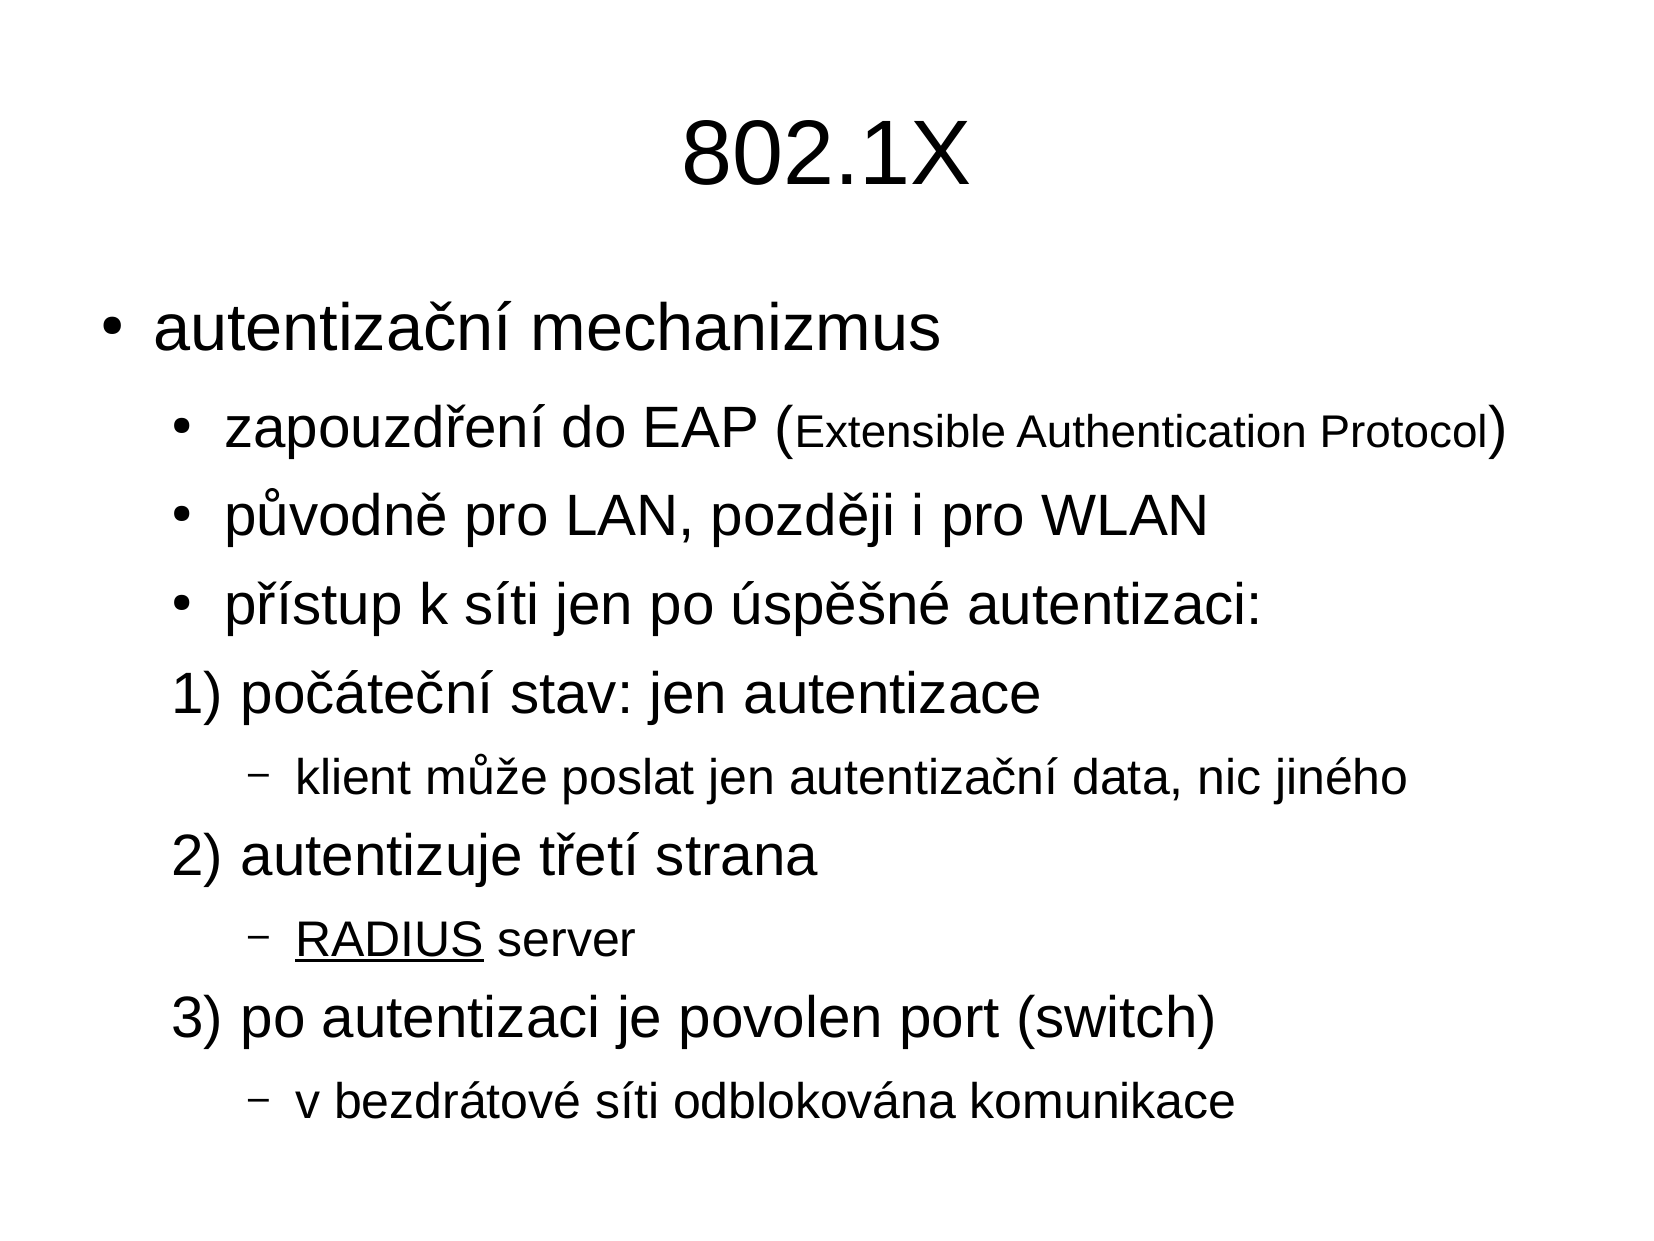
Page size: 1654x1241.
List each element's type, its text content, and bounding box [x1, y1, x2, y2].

list autentizační mechanizmus zapouzdření do EAP (Extensible Authentication Protocol) původně pro LAN, později i pro WLAN přístup k síti jen po úspěšné autentizaci: počáteční stav: jen autentizace klient může poslat jen autentizační data, nic jiného autentizuje třetí strana RADIUS server po autentizaci je povolen port (switch) v bezdrátové síti odblokována komunikace [82, 290, 1571, 1130]
title 802.1X [82, 49, 1571, 257]
